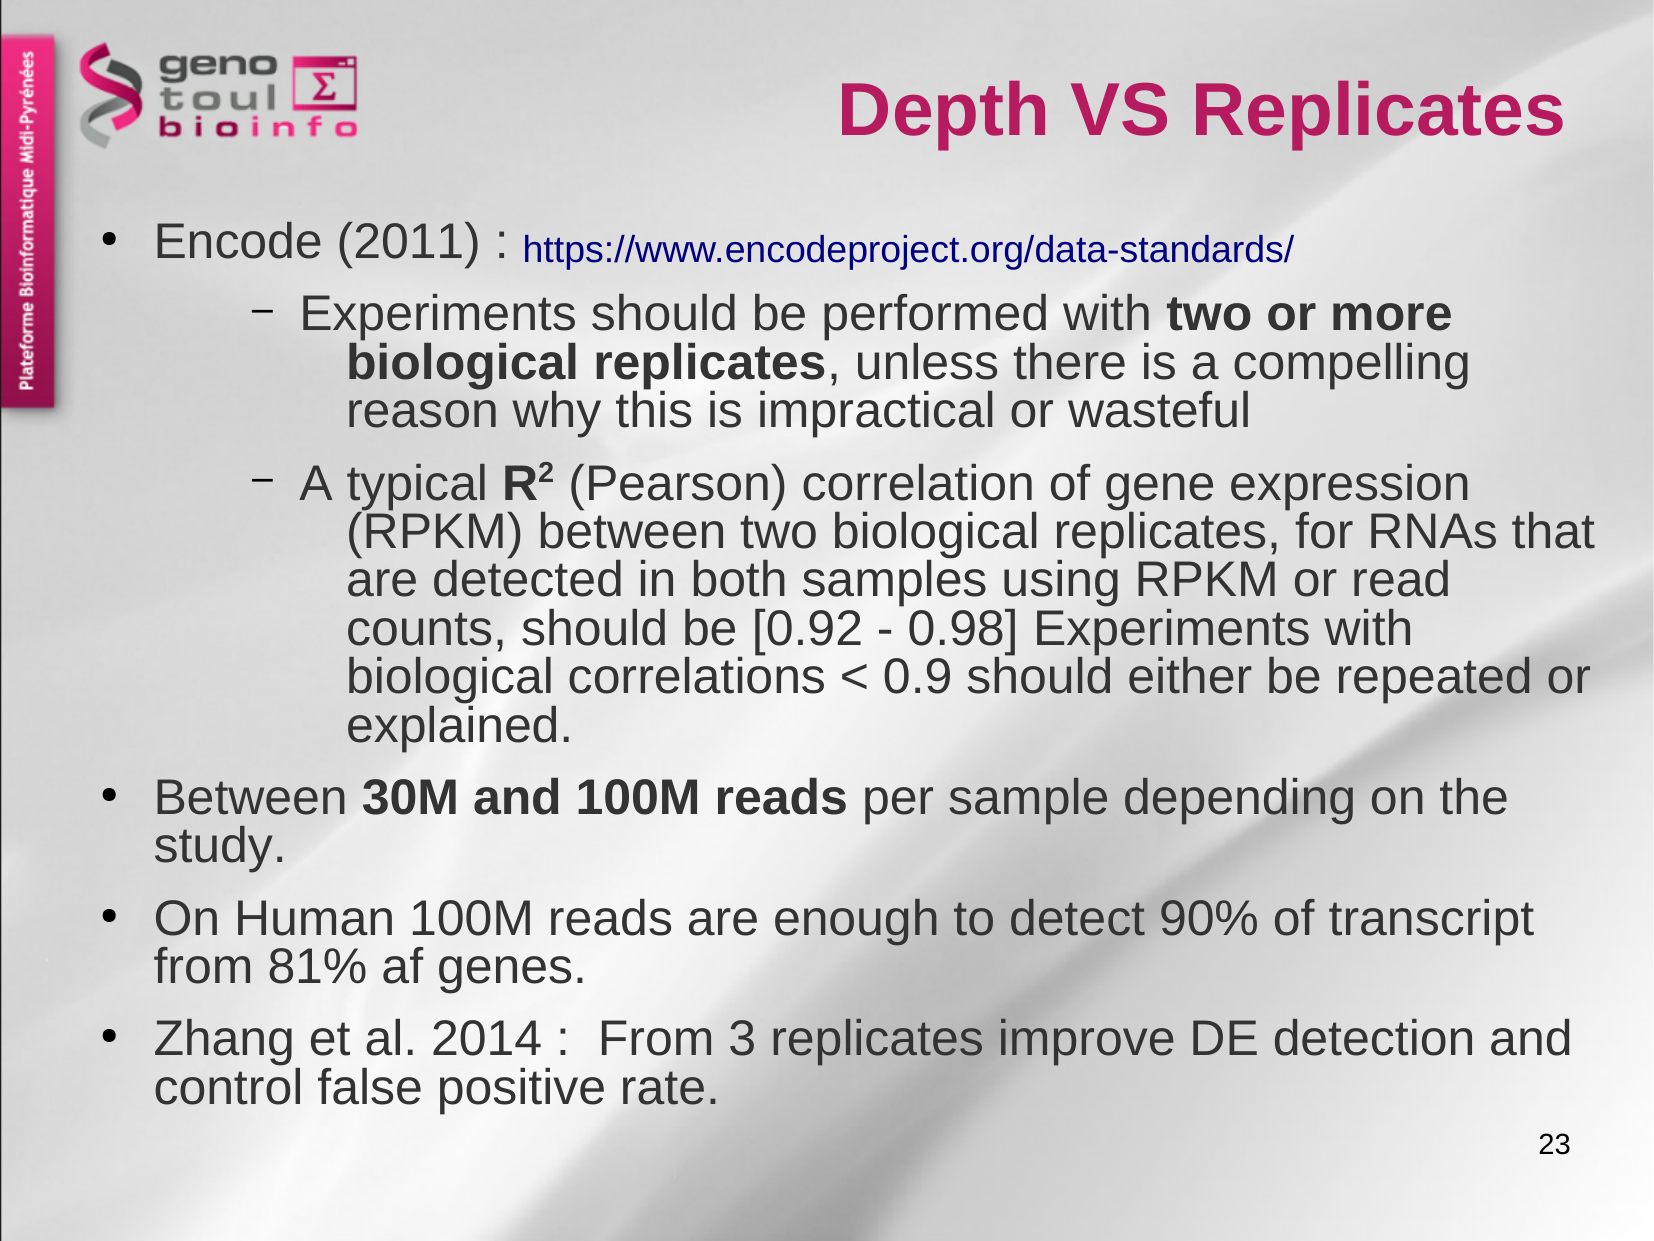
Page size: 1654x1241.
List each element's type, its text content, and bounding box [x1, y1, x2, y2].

list Encode (2011) : Experiments should be performed with two or more biological replicates, unless there is a compelling reason why this is impractical or wasteful A typical R2 (Pearson) correlation of gene expression (RPKM) between two biological replicates, for RNAs that are detected in both samples using RPKM or read counts, should be [0.92 - 0.98] Experiments with biological correlations < 0.9 should either be repeated or explained. Between 30M and 100M reads per sample depending on the study. On Human 100M reads are enough to detect 90% of transcript from 81% af genes. Zhang et al. 2014 : From 3 replicates improve DE detection and control false positive rate. [82, 206, 1625, 1152]
text_box https://www.encodeproject.org/data-standards/ [507, 220, 1437, 278]
picture [0, 0, 1654, 1241]
title Depth VS Replicates [82, 49, 1568, 178]
